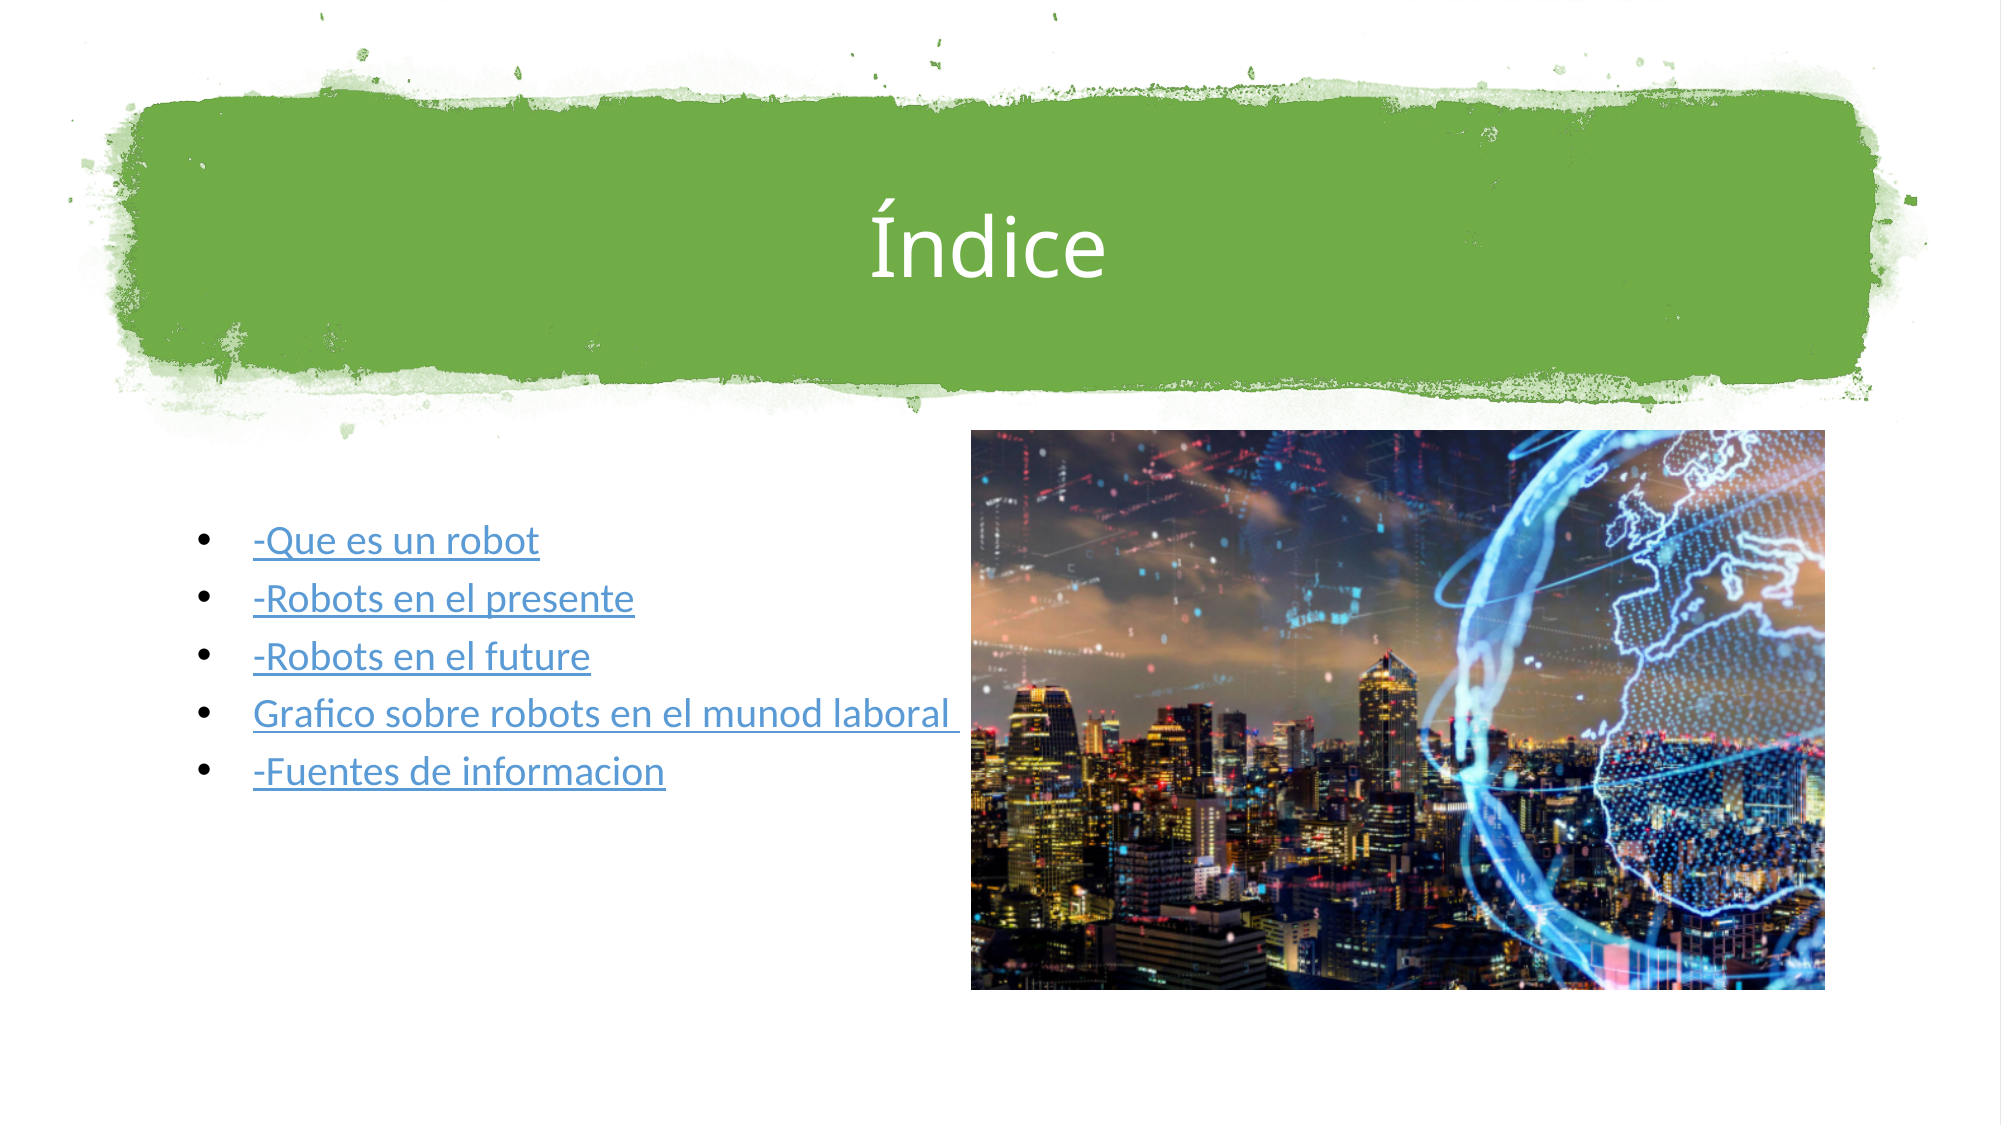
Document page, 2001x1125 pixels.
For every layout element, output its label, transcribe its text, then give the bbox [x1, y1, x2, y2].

text_box -Que es un robot -Robots en el presente -Robots en el future Grafico sobre robots en el munod laboral -Fuentes de informacion [181, 511, 971, 954]
title Índice [193, 135, 1807, 354]
picture [0, 0, 2000, 1125]
